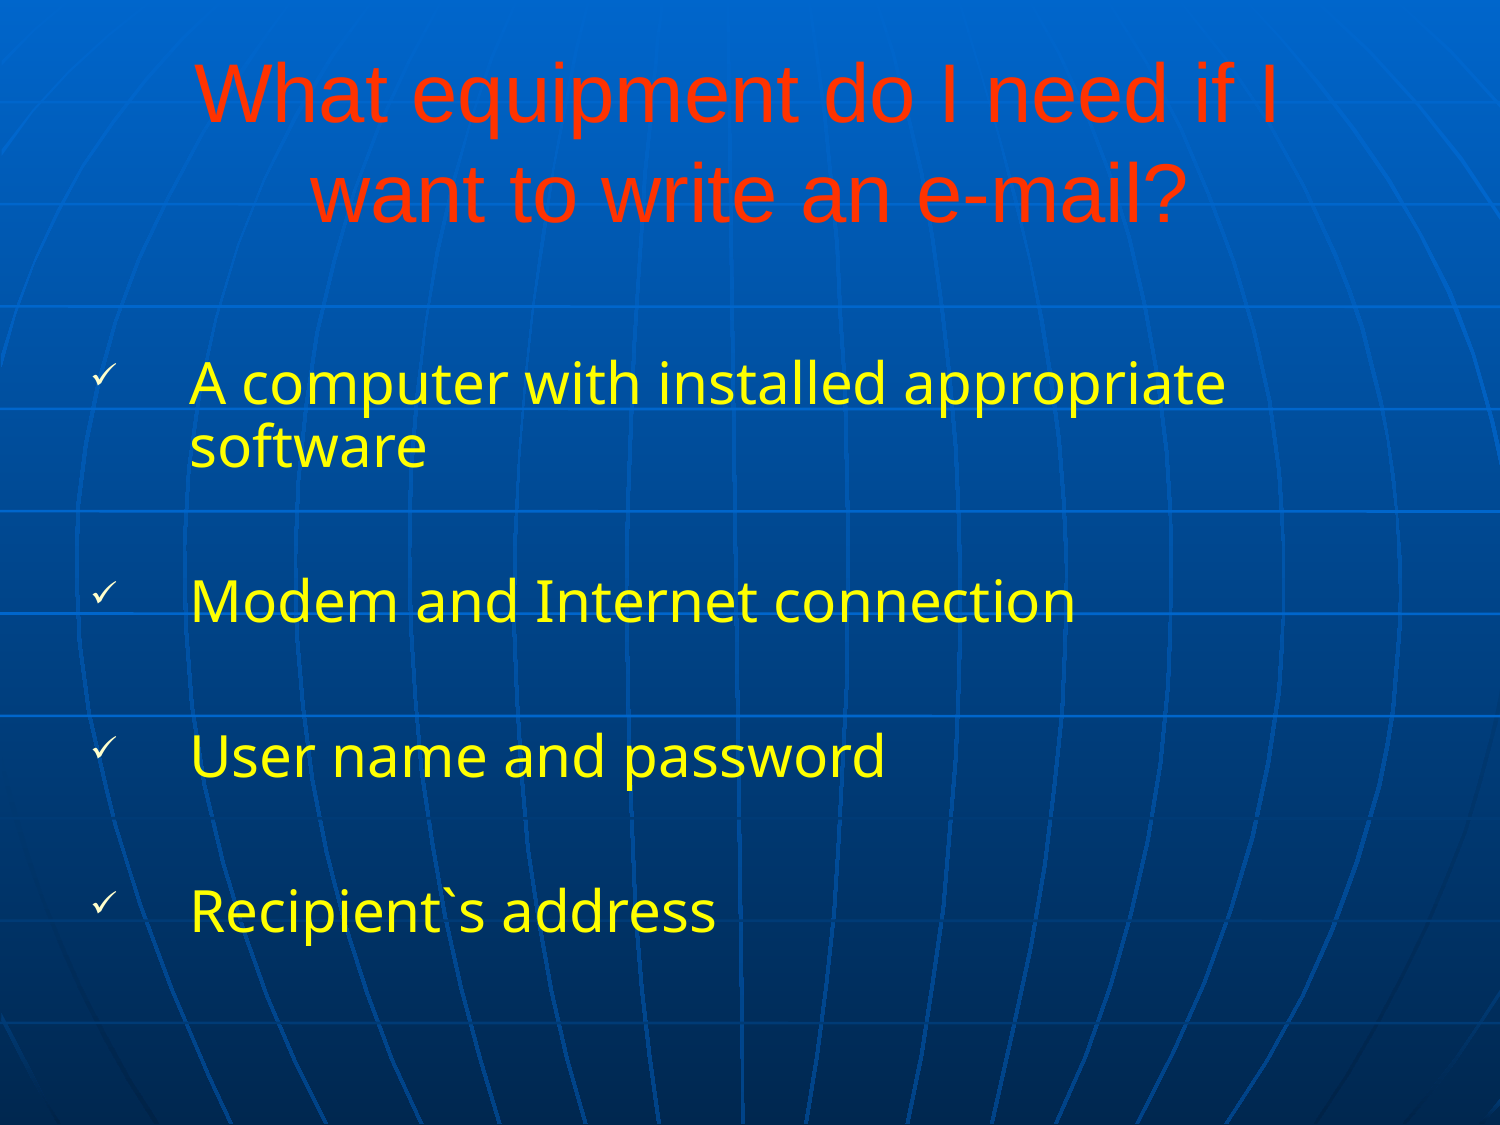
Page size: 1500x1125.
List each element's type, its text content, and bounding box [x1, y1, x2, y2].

list A computer with installed appropriate software Modem and Internet connection User name and password Recipient`s address [75, 262, 1425, 1125]
title What equipment do I need if I want to write an e-mail? [173, 31, 1327, 247]
